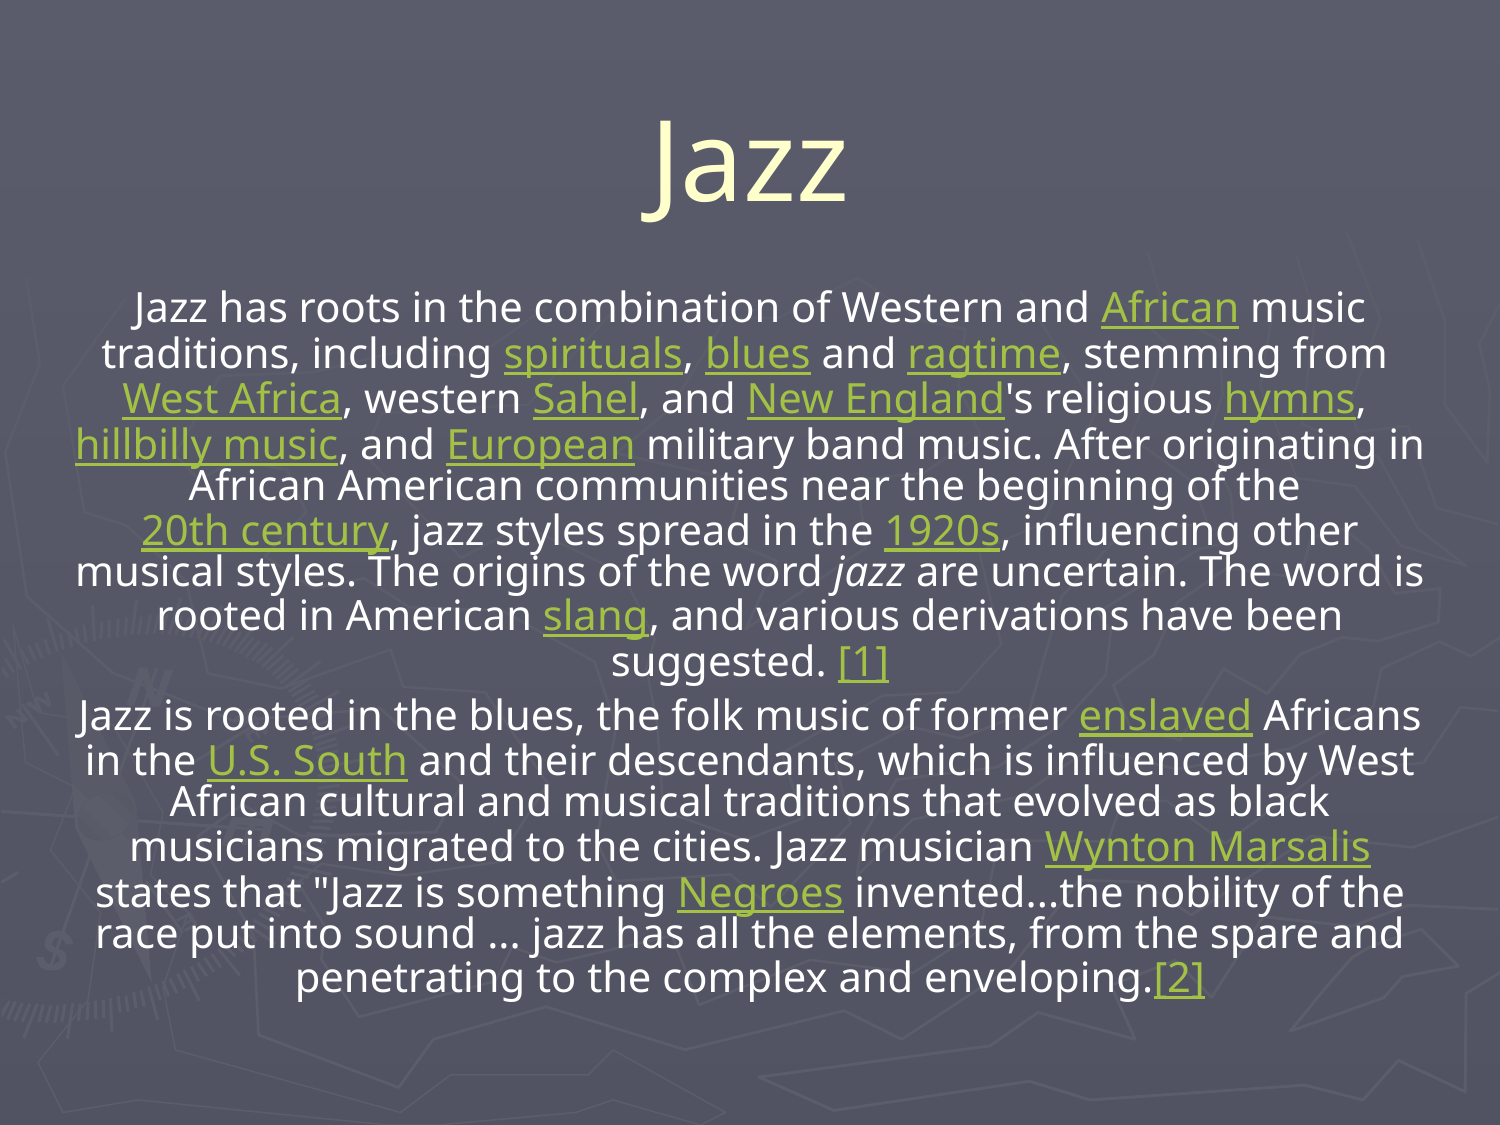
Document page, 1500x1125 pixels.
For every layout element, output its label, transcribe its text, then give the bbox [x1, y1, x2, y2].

title Jazz [112, 78, 1388, 232]
subtitle Jazz has roots in the combination of Western and African music traditions, including spirituals, blues and ragtime, stemming from West Africa, western Sahel, and New England's religious hymns, hillbilly music, and European military band music. After originating in African American communities near the beginning of the 20th century, jazz styles spread in the 1920s, influencing other musical styles. The origins of the word jazz are uncertain. The word is rooted in American slang, and various derivations have been suggested. [1] Jazz is rooted in the blues, the folk music of former enslaved Africans in the U.S. South and their descendants, which is influenced by West African cultural and musical traditions that evolved as black musicians migrated to the cities. Jazz musician Wynton Marsalis states that "Jazz is something Negroes invented...the nobility of the race put into sound ... jazz has all the elements, from the spare and penetrating to the complex and enveloping.[2] [53, 278, 1447, 1059]
